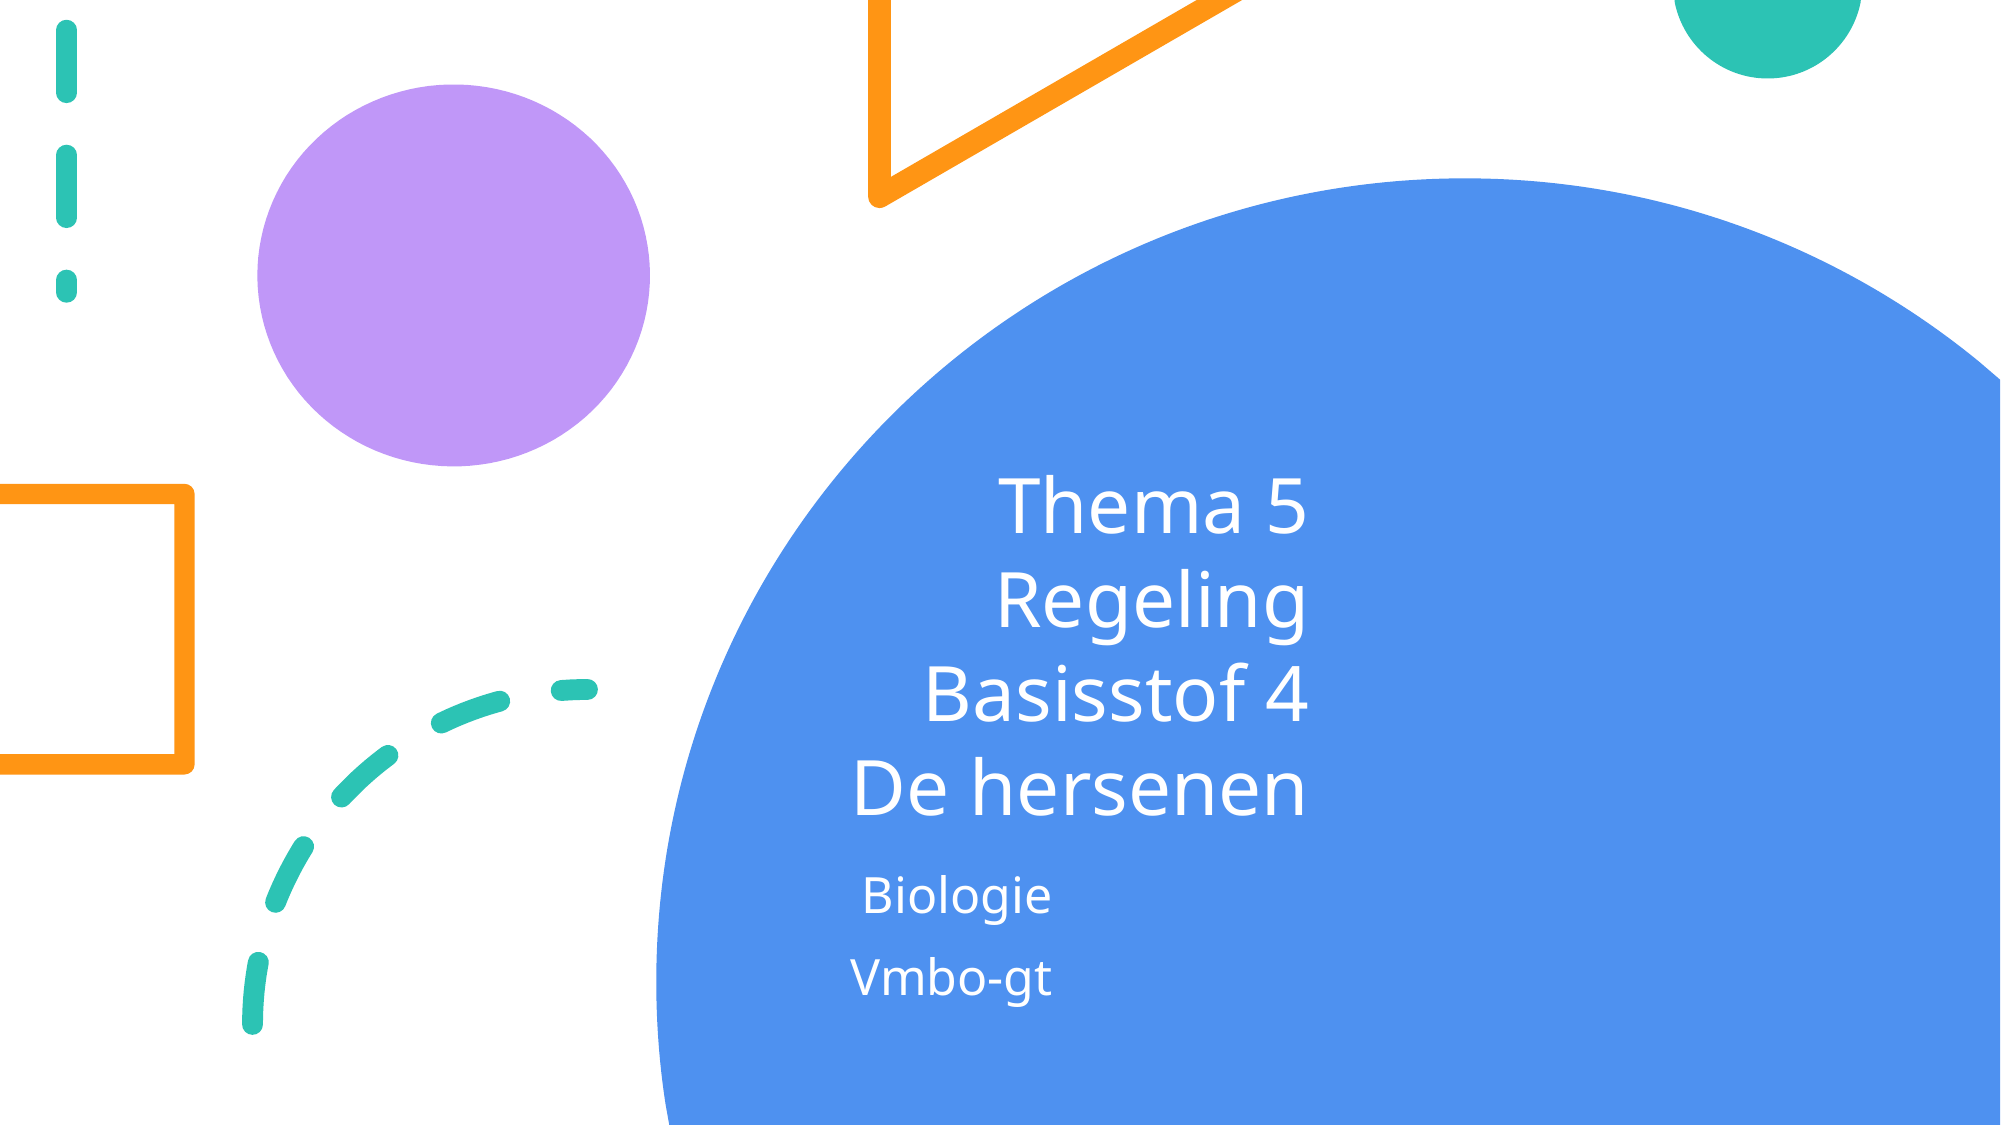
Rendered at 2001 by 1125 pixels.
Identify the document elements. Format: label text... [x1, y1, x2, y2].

title Thema 5 Regeling Basisstof 4 De hersenen [835, 450, 1917, 842]
subtitle Biologie Vmbo-gt [835, 856, 1917, 1021]
